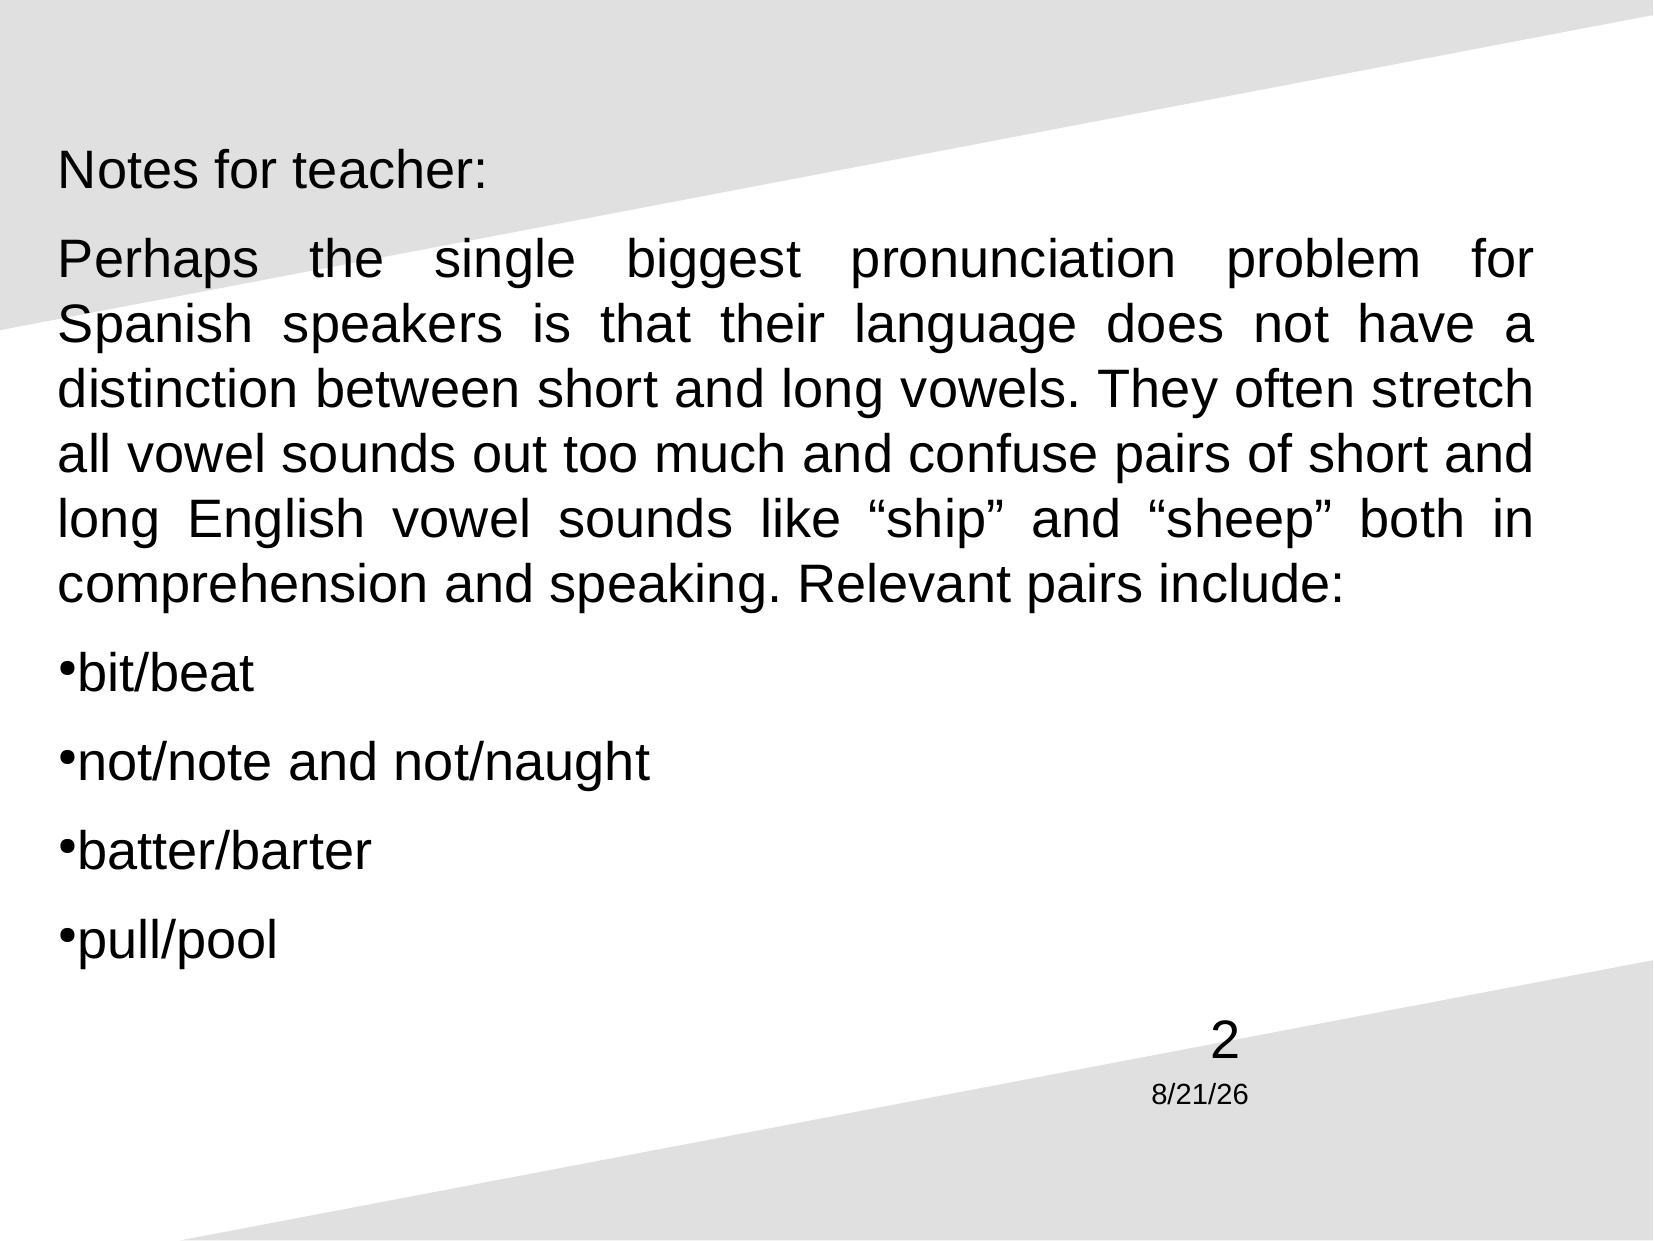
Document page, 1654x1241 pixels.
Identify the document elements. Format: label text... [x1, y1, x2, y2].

text_box [1151, 1004, 1624, 1161]
list Notes for teacher: Perhaps the single biggest pronunciation problem for Spanish speakers is that their language does not have a distinction between short and long vowels. They often stretch all vowel sounds out too much and confuse pairs of short and long English vowel sounds like “ship” and “sheep” both in comprehension and speaking. Relevant pairs include: bit/beat not/note and not/naught batter/barter pull/pool [57, 134, 1538, 1052]
